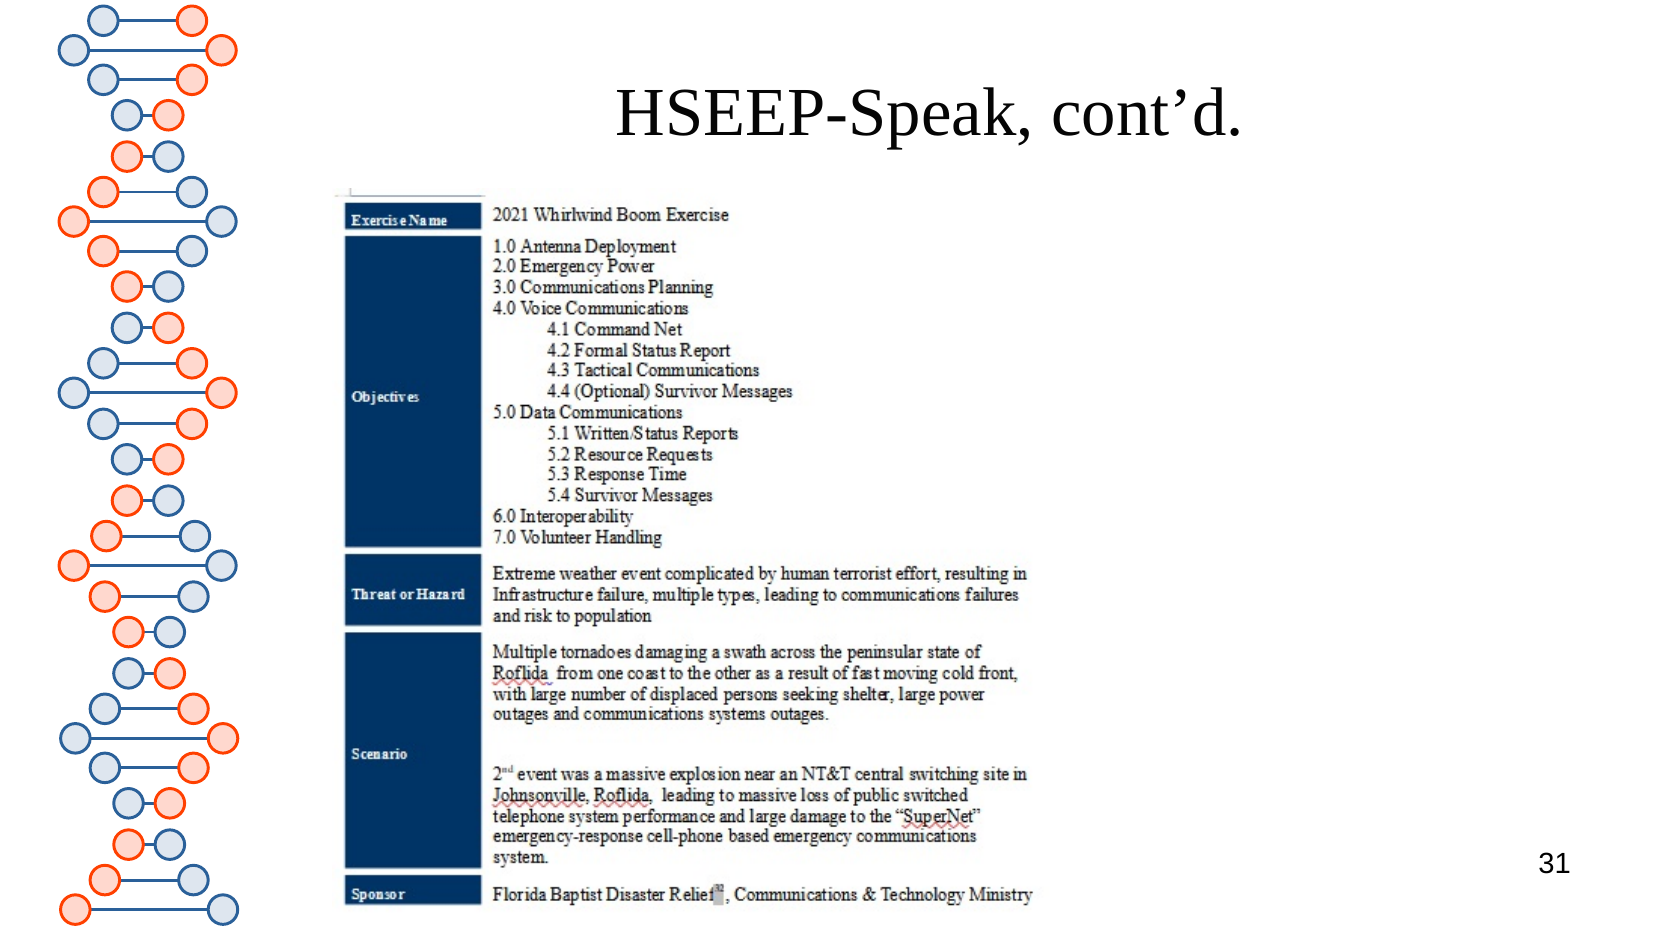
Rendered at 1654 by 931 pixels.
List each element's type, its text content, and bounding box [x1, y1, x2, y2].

picture [332, 188, 1051, 920]
title HSEEP-Speak, cont’d. [265, 35, 1595, 189]
